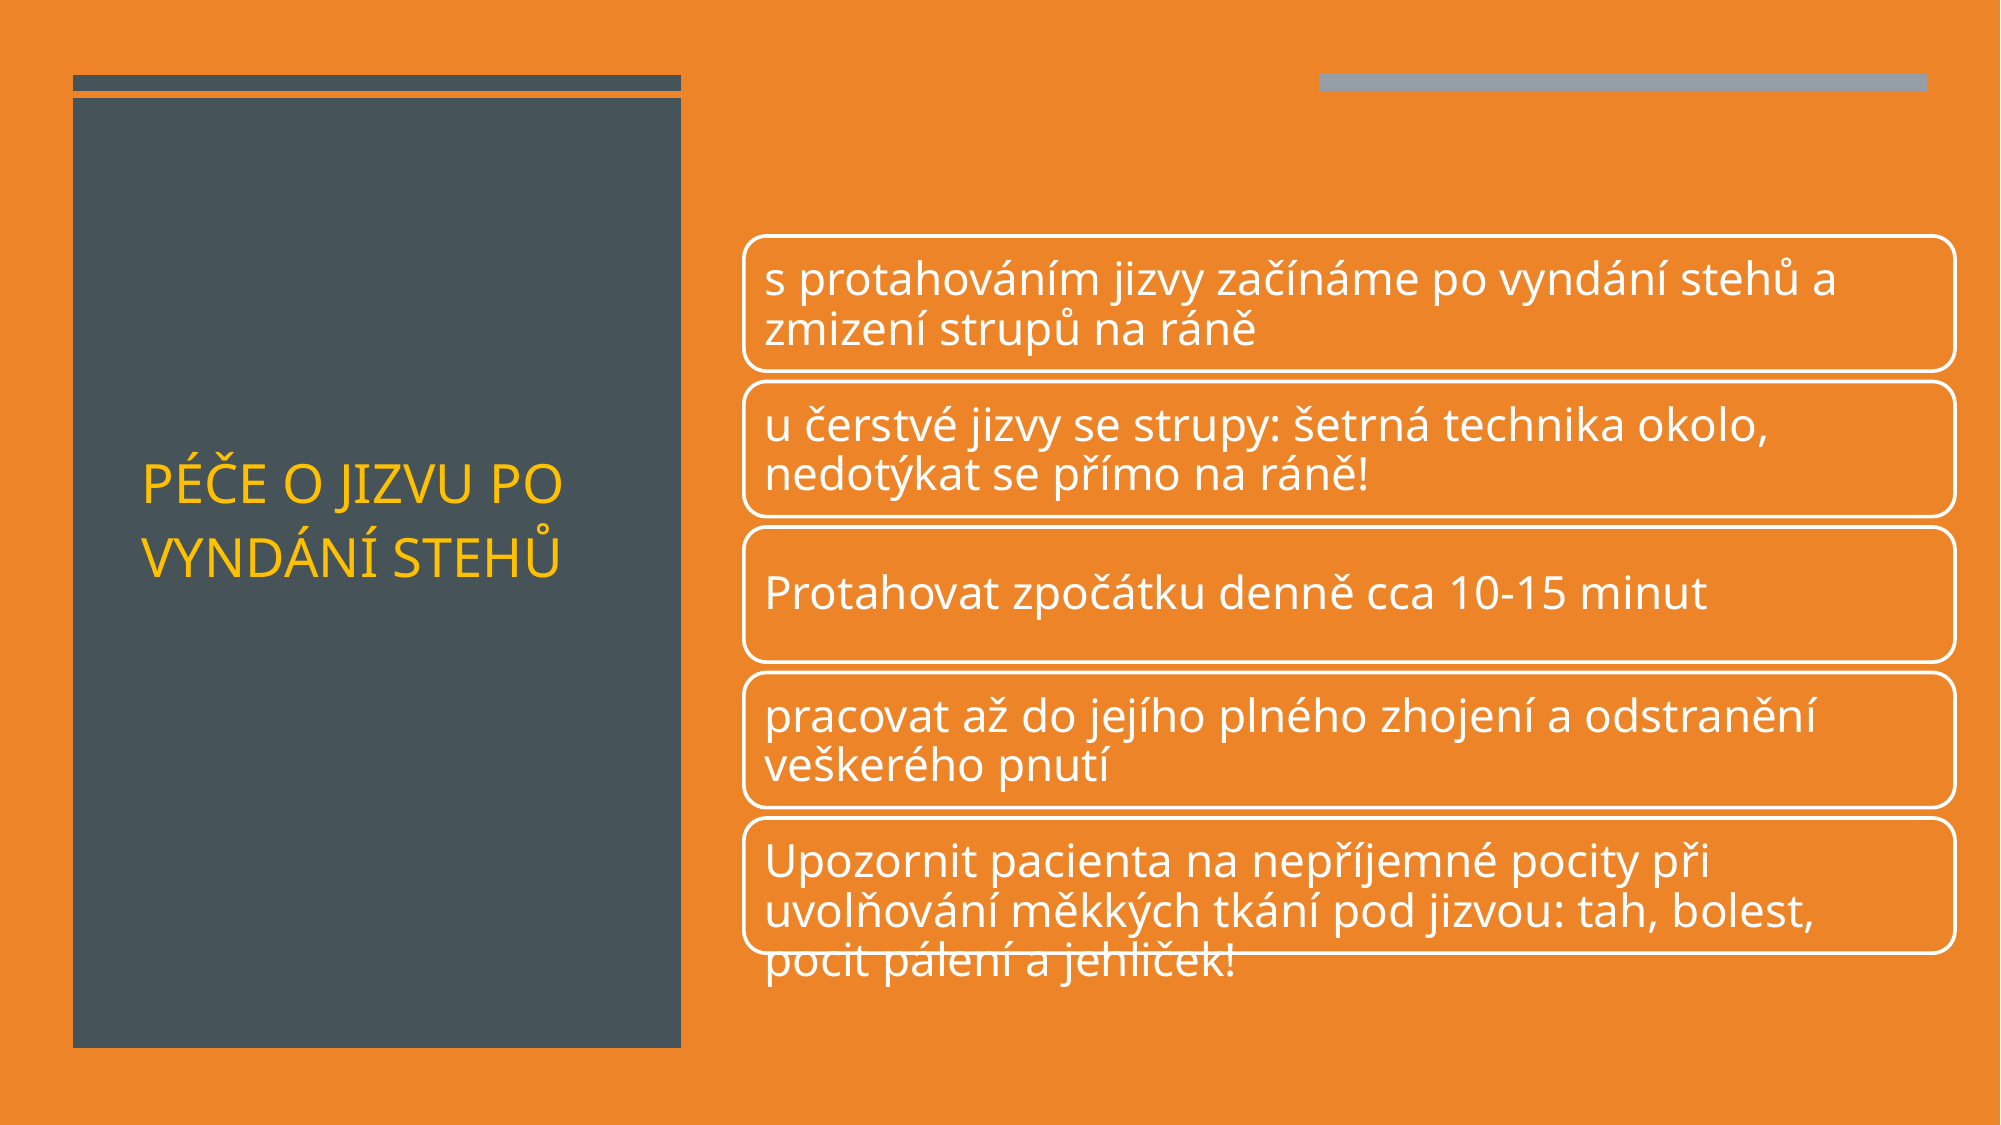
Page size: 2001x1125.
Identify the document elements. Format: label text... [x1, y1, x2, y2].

text_box pracovat až do jejího plného zhojení a odstranění veškerého pnutí [743, 672, 1955, 808]
text_box u čerstvé jizvy se strupy: šetrná technika okolo, nedotýkat se přímo na ráně! [743, 381, 1955, 517]
text_box Protahovat zpočátku denně cca 10-15 minut [743, 526, 1955, 663]
text_box s protahováním jizvy začínáme po vyndání stehů a zmizení strupů na ráně [743, 235, 1955, 372]
text_box [0, 0, 2000, 1125]
text_box Upozornit pacienta na nepříjemné pocity při uvolňování měkkých tkání pod jizvou: tah, bolest, pocit pálení a jehliček! [743, 817, 1955, 954]
title PÉČE O JIZVU PO VYNDÁNÍ STEHŮ [126, 170, 628, 943]
